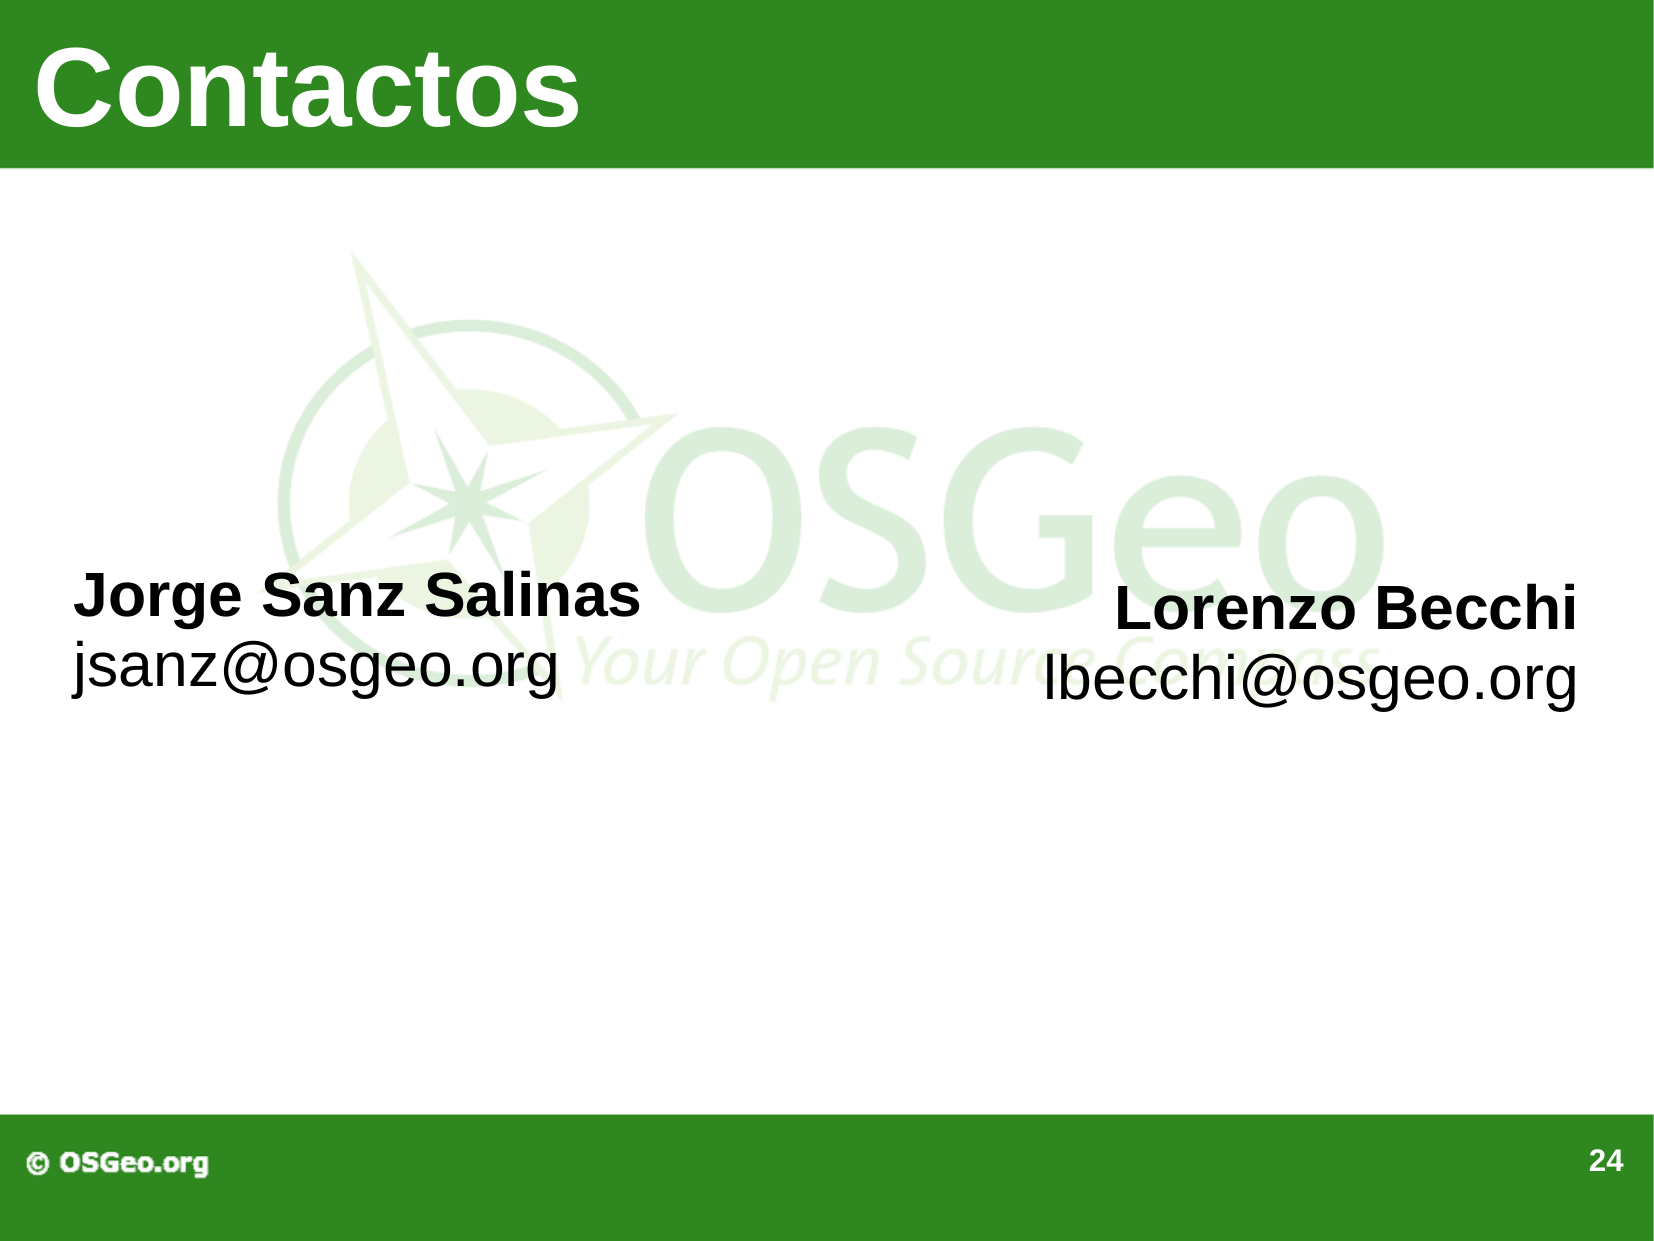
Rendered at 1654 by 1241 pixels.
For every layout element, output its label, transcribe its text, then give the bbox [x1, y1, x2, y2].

text_box Lorenzo Becchi lbecchi@osgeo.org [873, 565, 1595, 753]
text_box Jorge Sanz Salinas jsanz@osgeo.org [59, 552, 739, 766]
picture [0, 0, 1654, 1241]
text_box Contactos [18, 17, 599, 159]
